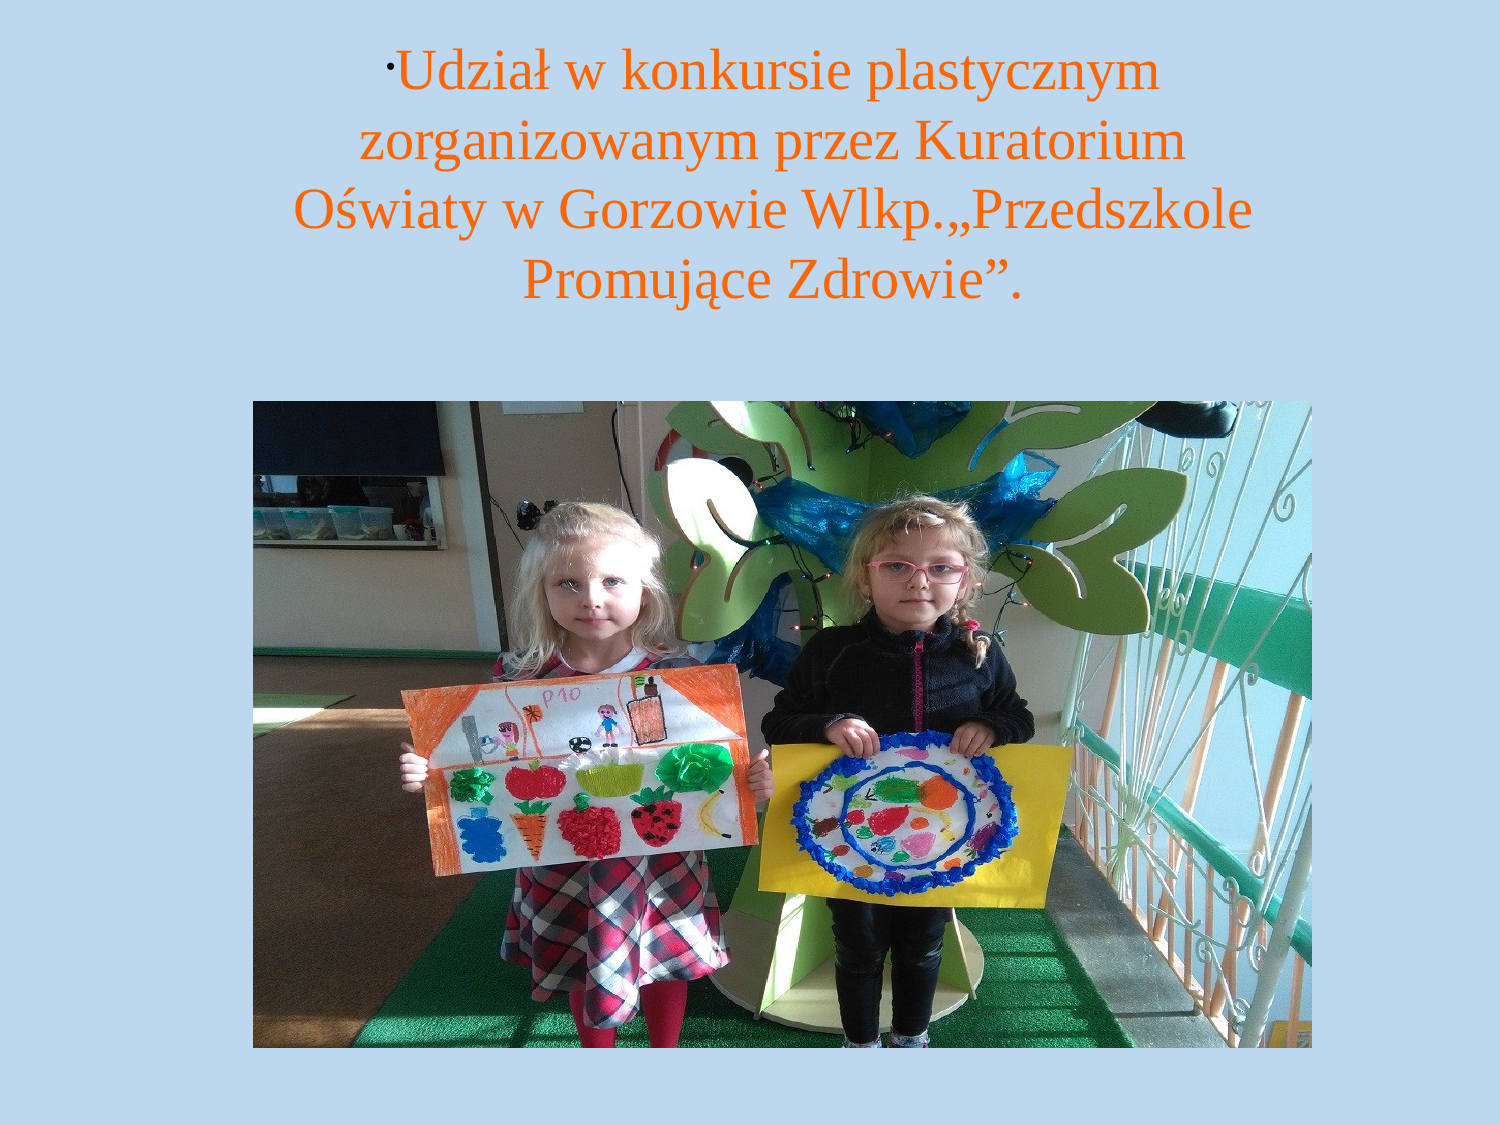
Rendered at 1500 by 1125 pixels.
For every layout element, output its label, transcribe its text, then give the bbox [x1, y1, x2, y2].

picture [253, 401, 1312, 1048]
list Udział w konkursie plastycznym zorganizowanym przez Kuratorium Oświaty w Gorzowie Wlkp.„Przedszkole Promujące Zdrowie”. [259, 23, 1288, 401]
